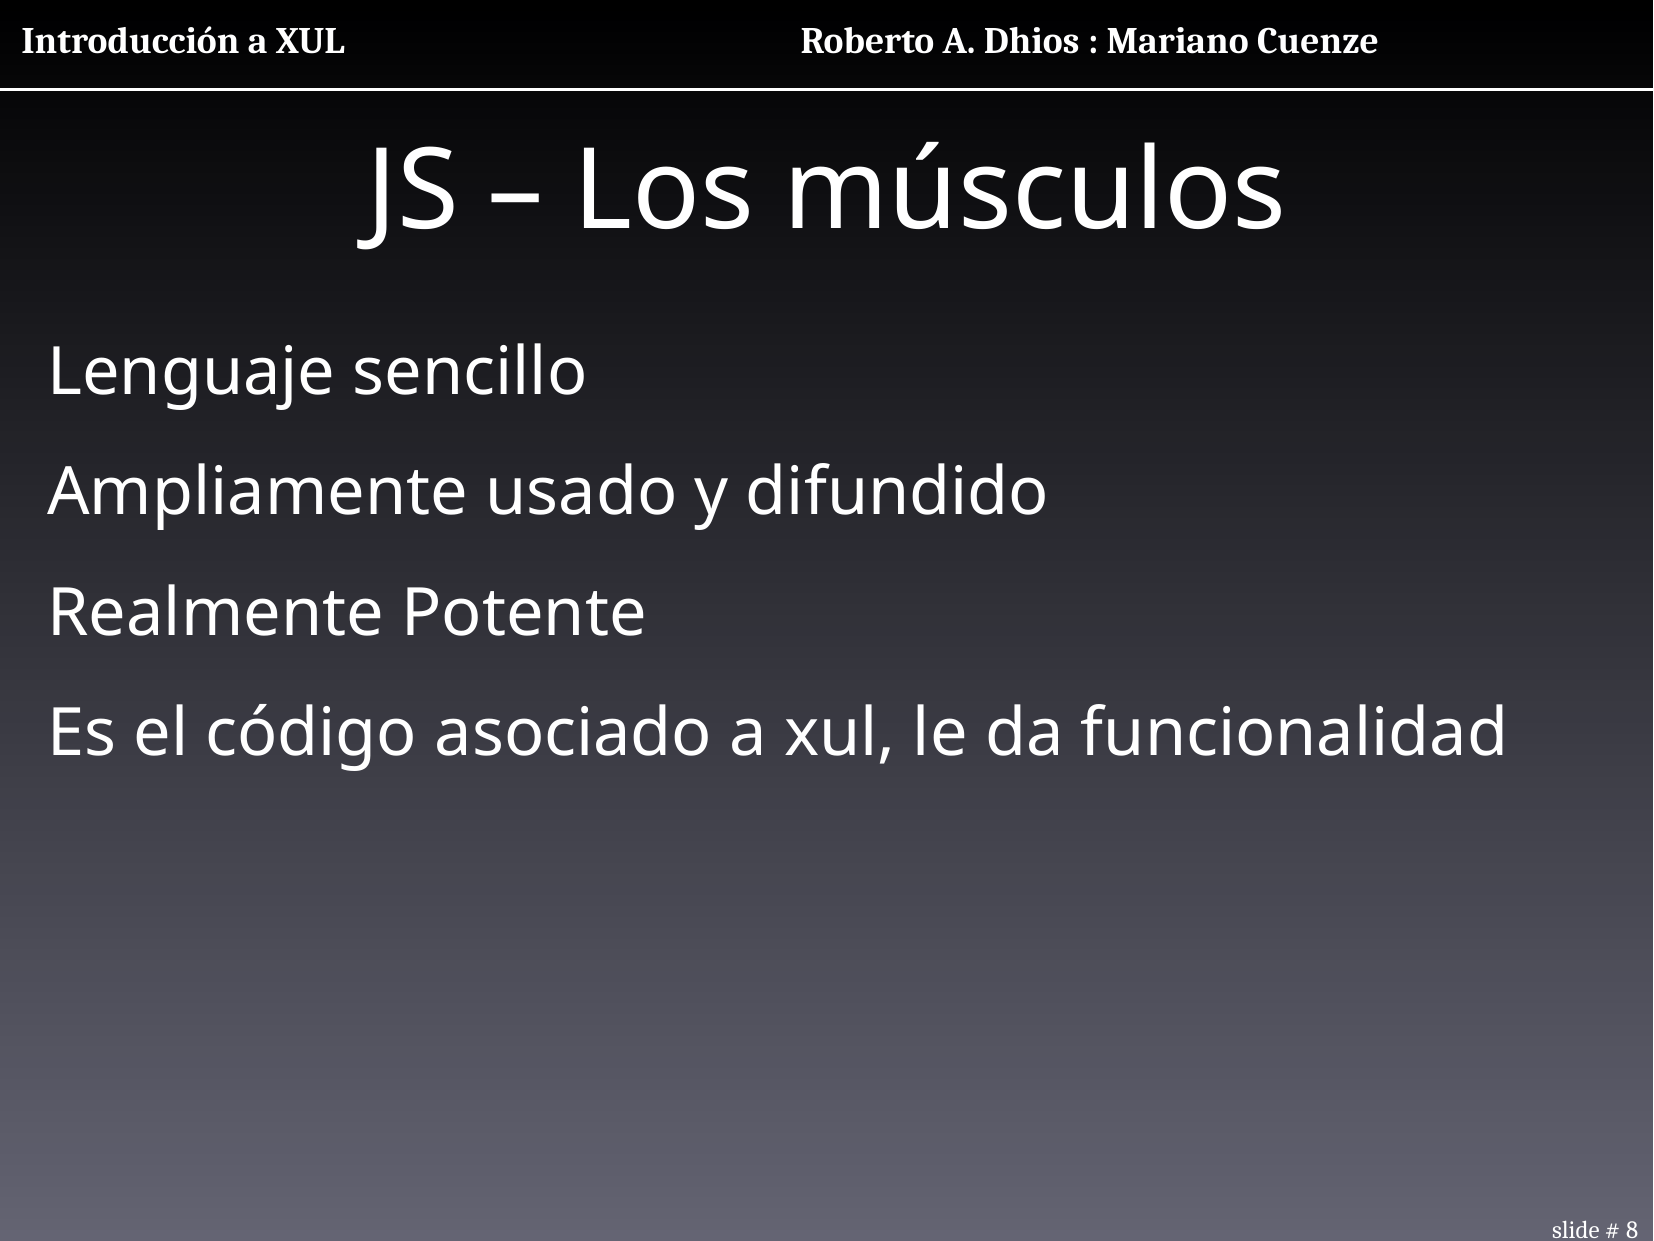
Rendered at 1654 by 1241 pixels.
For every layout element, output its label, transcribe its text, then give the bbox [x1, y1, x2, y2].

title JS – Los músculos [29, 91, 1625, 281]
text_box Introducción a XUL Roberto A. Dhios : Mariano Cuenze [6, 12, 1653, 71]
list Lenguaje sencillo Ampliamente usado y difundido Realmente Potente Es el código asociado a xul, le da funcionalidad [29, 323, 1625, 916]
